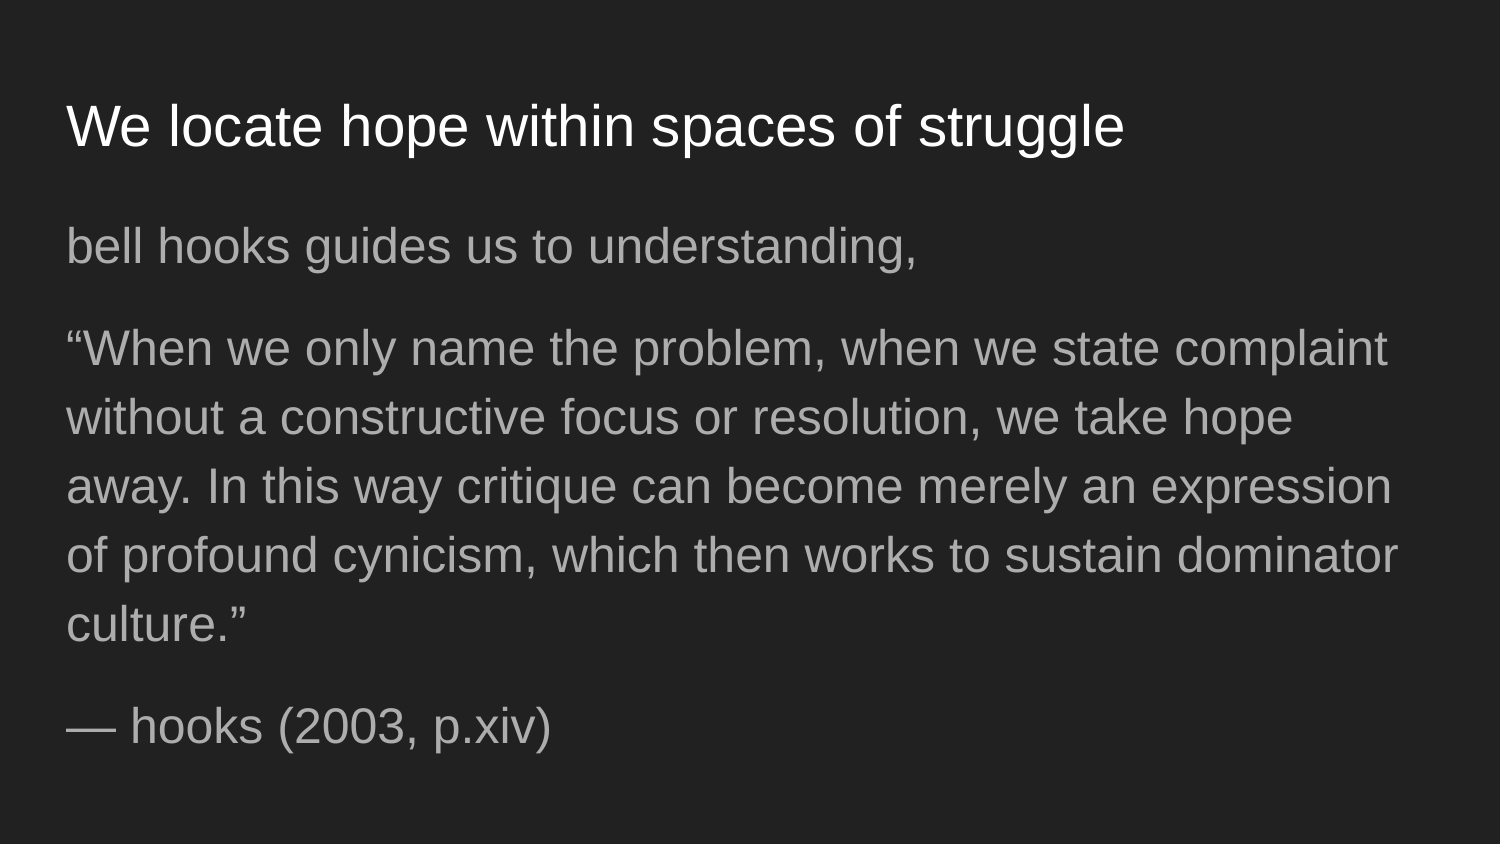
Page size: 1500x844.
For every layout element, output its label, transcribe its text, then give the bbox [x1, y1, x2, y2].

title We locate hope within spaces of struggle [51, 72, 1449, 167]
list bell hooks guides us to understanding, “When we only name the problem, when we state complaint without a constructive focus or resolution, we take hope away. In this way critique can become merely an expression of profound cynicism, which then works to sustain dominator culture.” — hooks (2003, p.xiv) [51, 189, 1449, 750]
